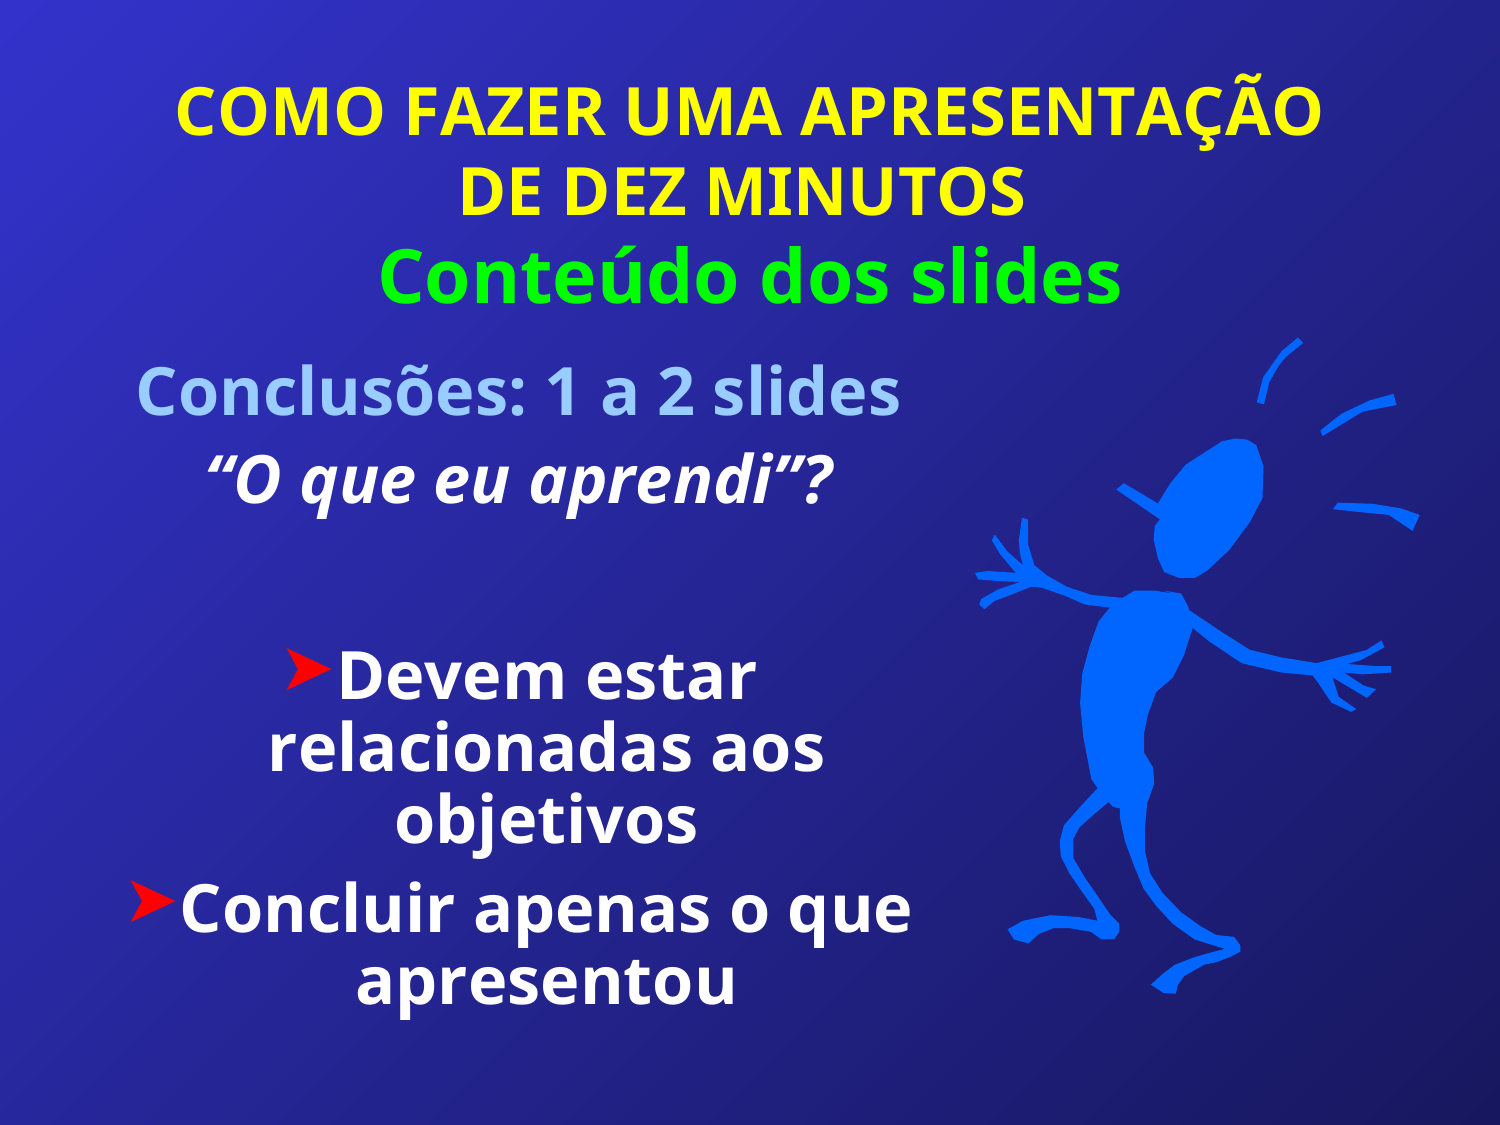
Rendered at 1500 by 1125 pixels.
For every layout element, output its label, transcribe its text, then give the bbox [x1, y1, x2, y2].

title COMO FAZER UMA APRESENTAÇÃO DE DEZ MINUTOS Conteúdo dos slides [112, 61, 1388, 327]
chart [975, 337, 1421, 995]
list Conclusões: 1 a 2 slides “O que eu aprendi”? Devem estar relacionadas aos objetivos Concluir apenas o que apresentou [75, 350, 963, 1029]
